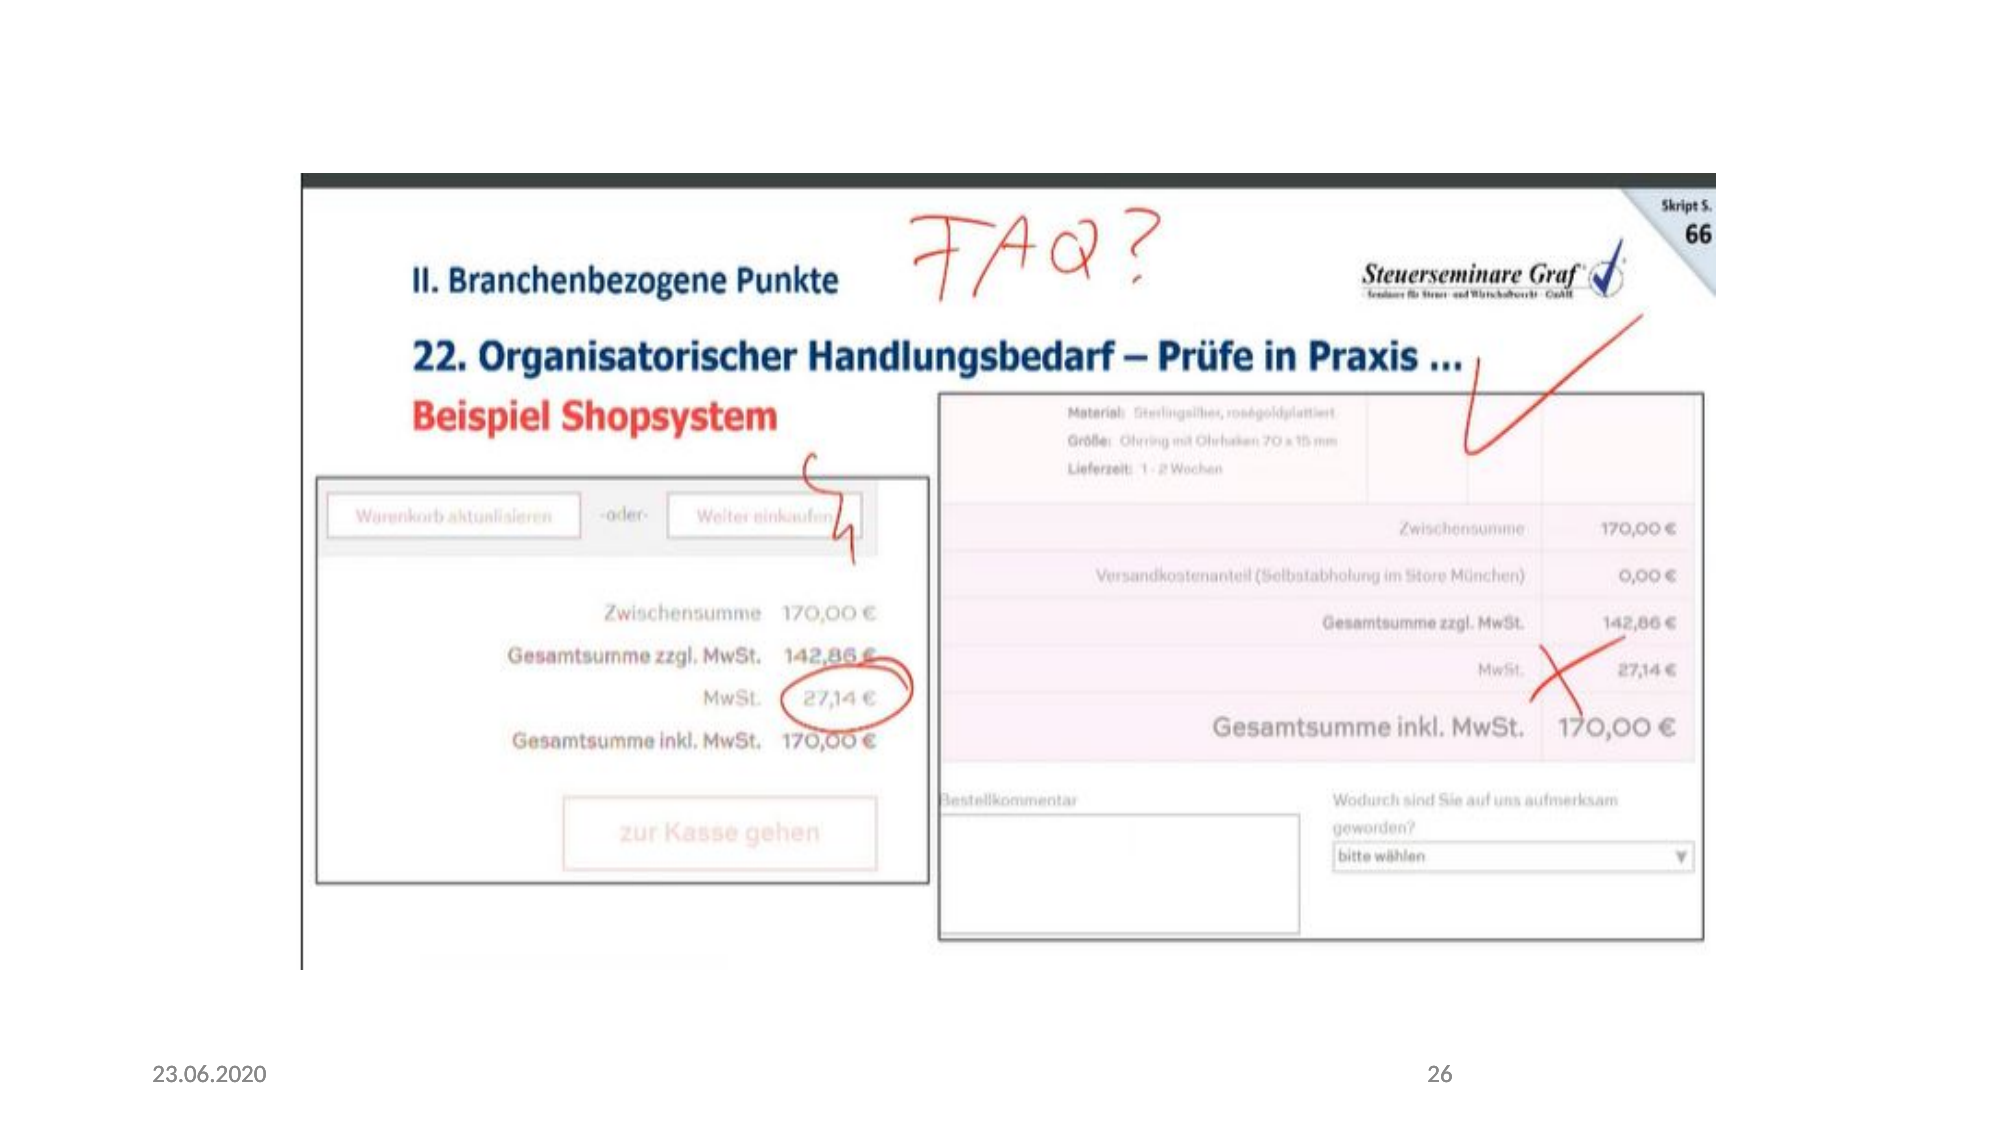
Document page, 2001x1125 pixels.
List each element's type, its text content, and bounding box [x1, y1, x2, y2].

text_box [1412, 1042, 1863, 1103]
picture [235, 173, 1716, 970]
text_box 23.06.2020 [137, 1042, 588, 1103]
